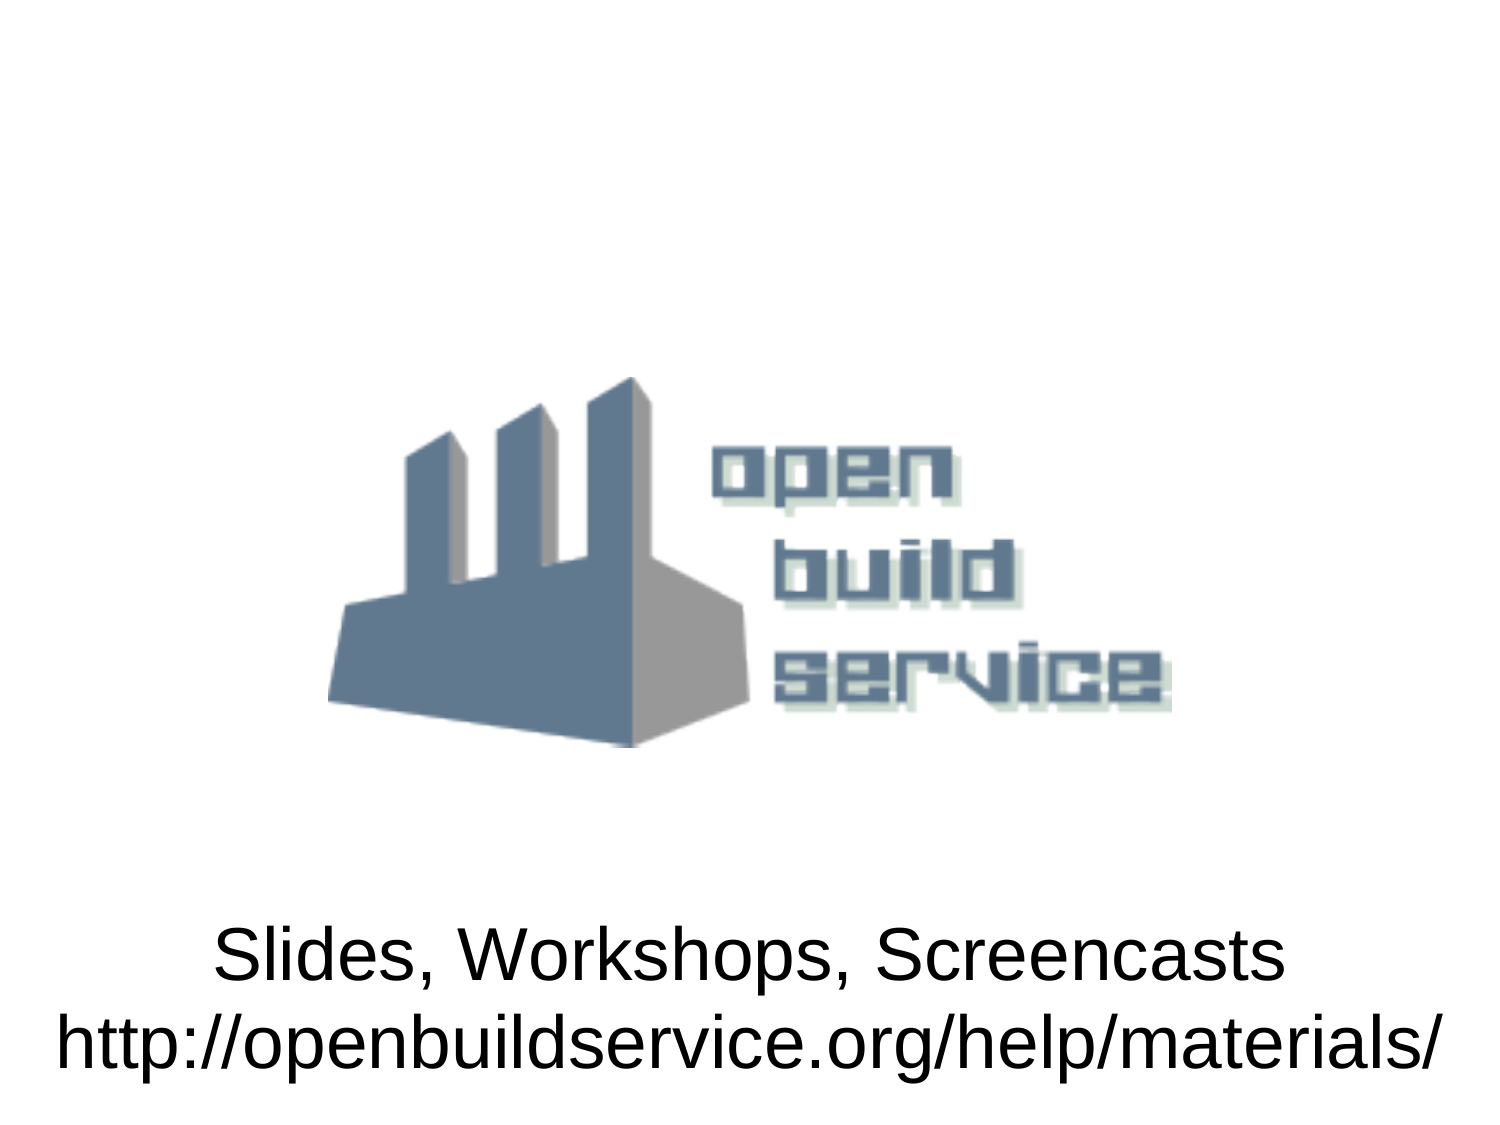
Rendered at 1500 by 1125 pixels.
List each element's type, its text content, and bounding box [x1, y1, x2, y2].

text_box Slides, Workshops, Screencasts http://openbuildservice.org/help/materials/ [55, 907, 1445, 1081]
picture [328, 377, 1172, 748]
